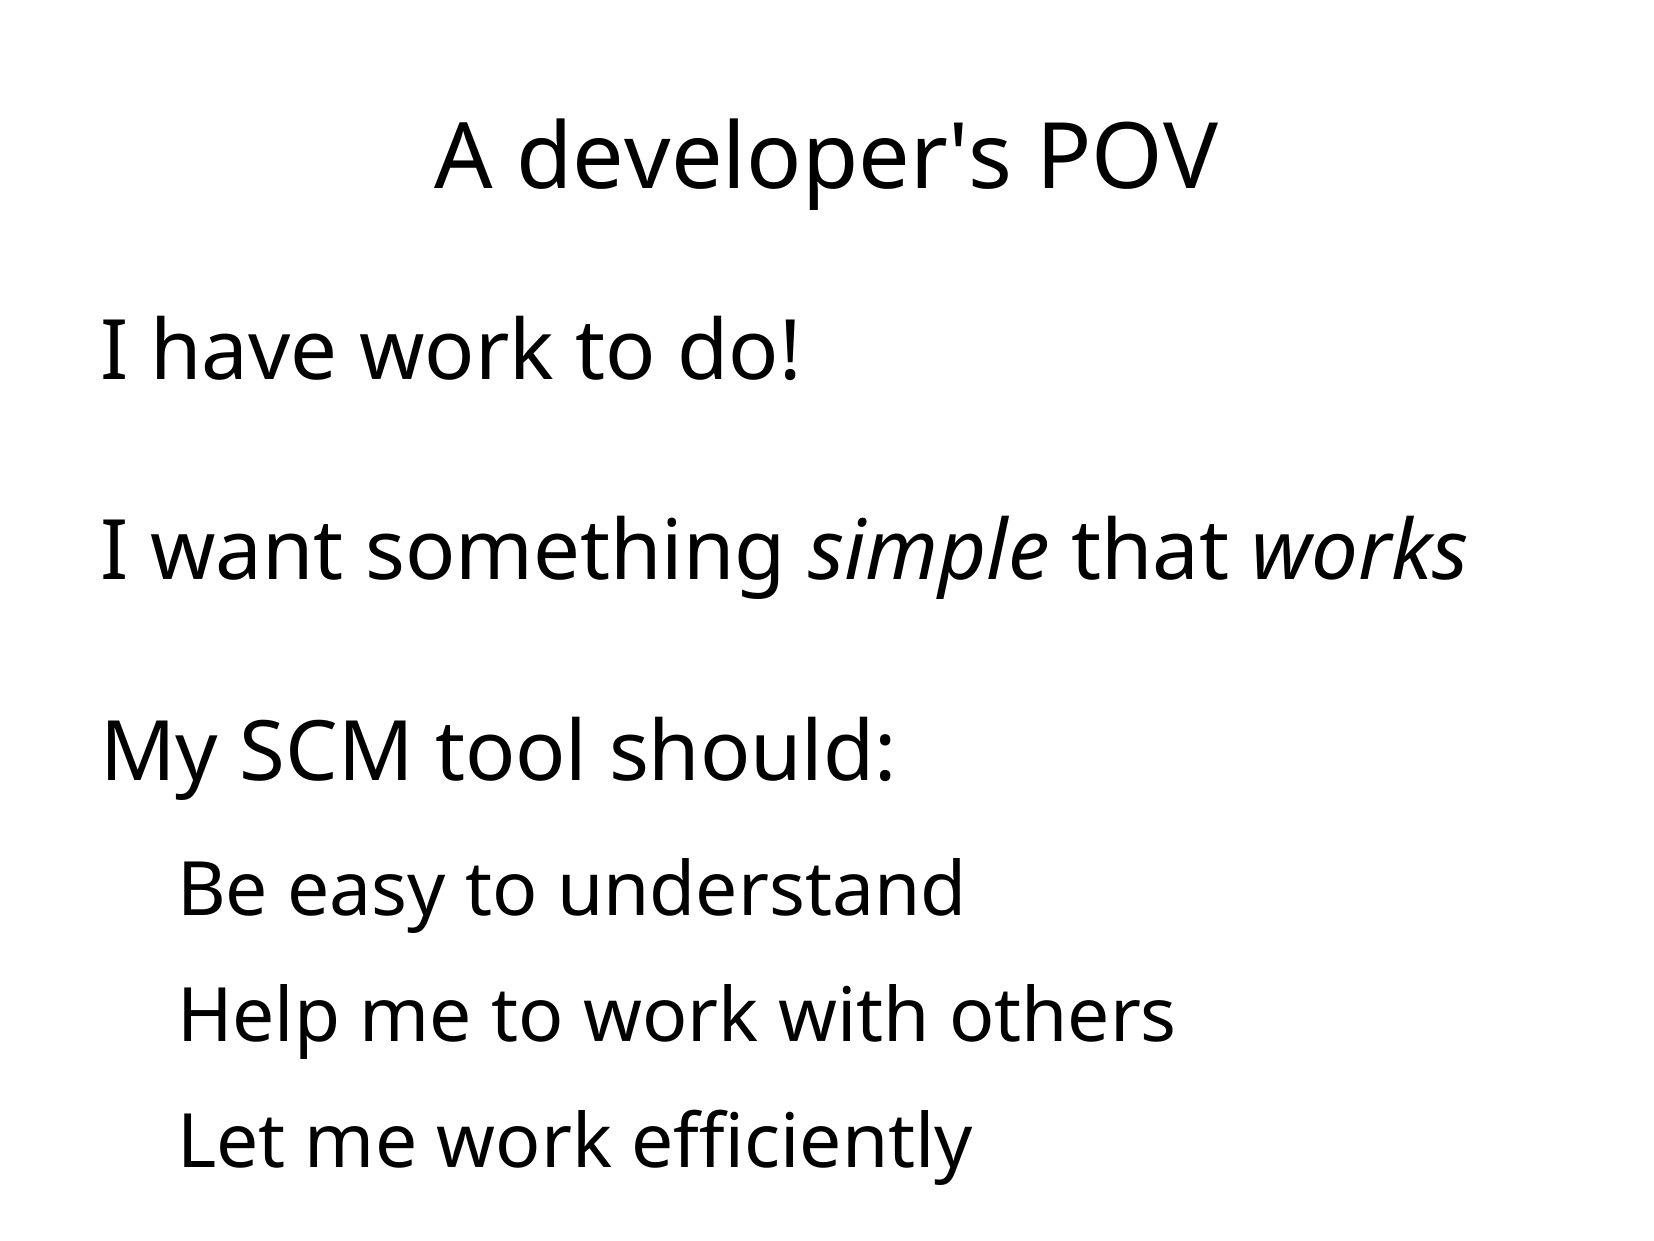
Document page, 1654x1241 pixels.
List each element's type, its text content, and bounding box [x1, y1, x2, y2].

list I have work to do! I want something simple that works My SCM tool should: Be easy to understand Help me to work with others Let me work efficiently [82, 290, 1571, 1109]
title A developer's POV [82, 49, 1571, 257]
